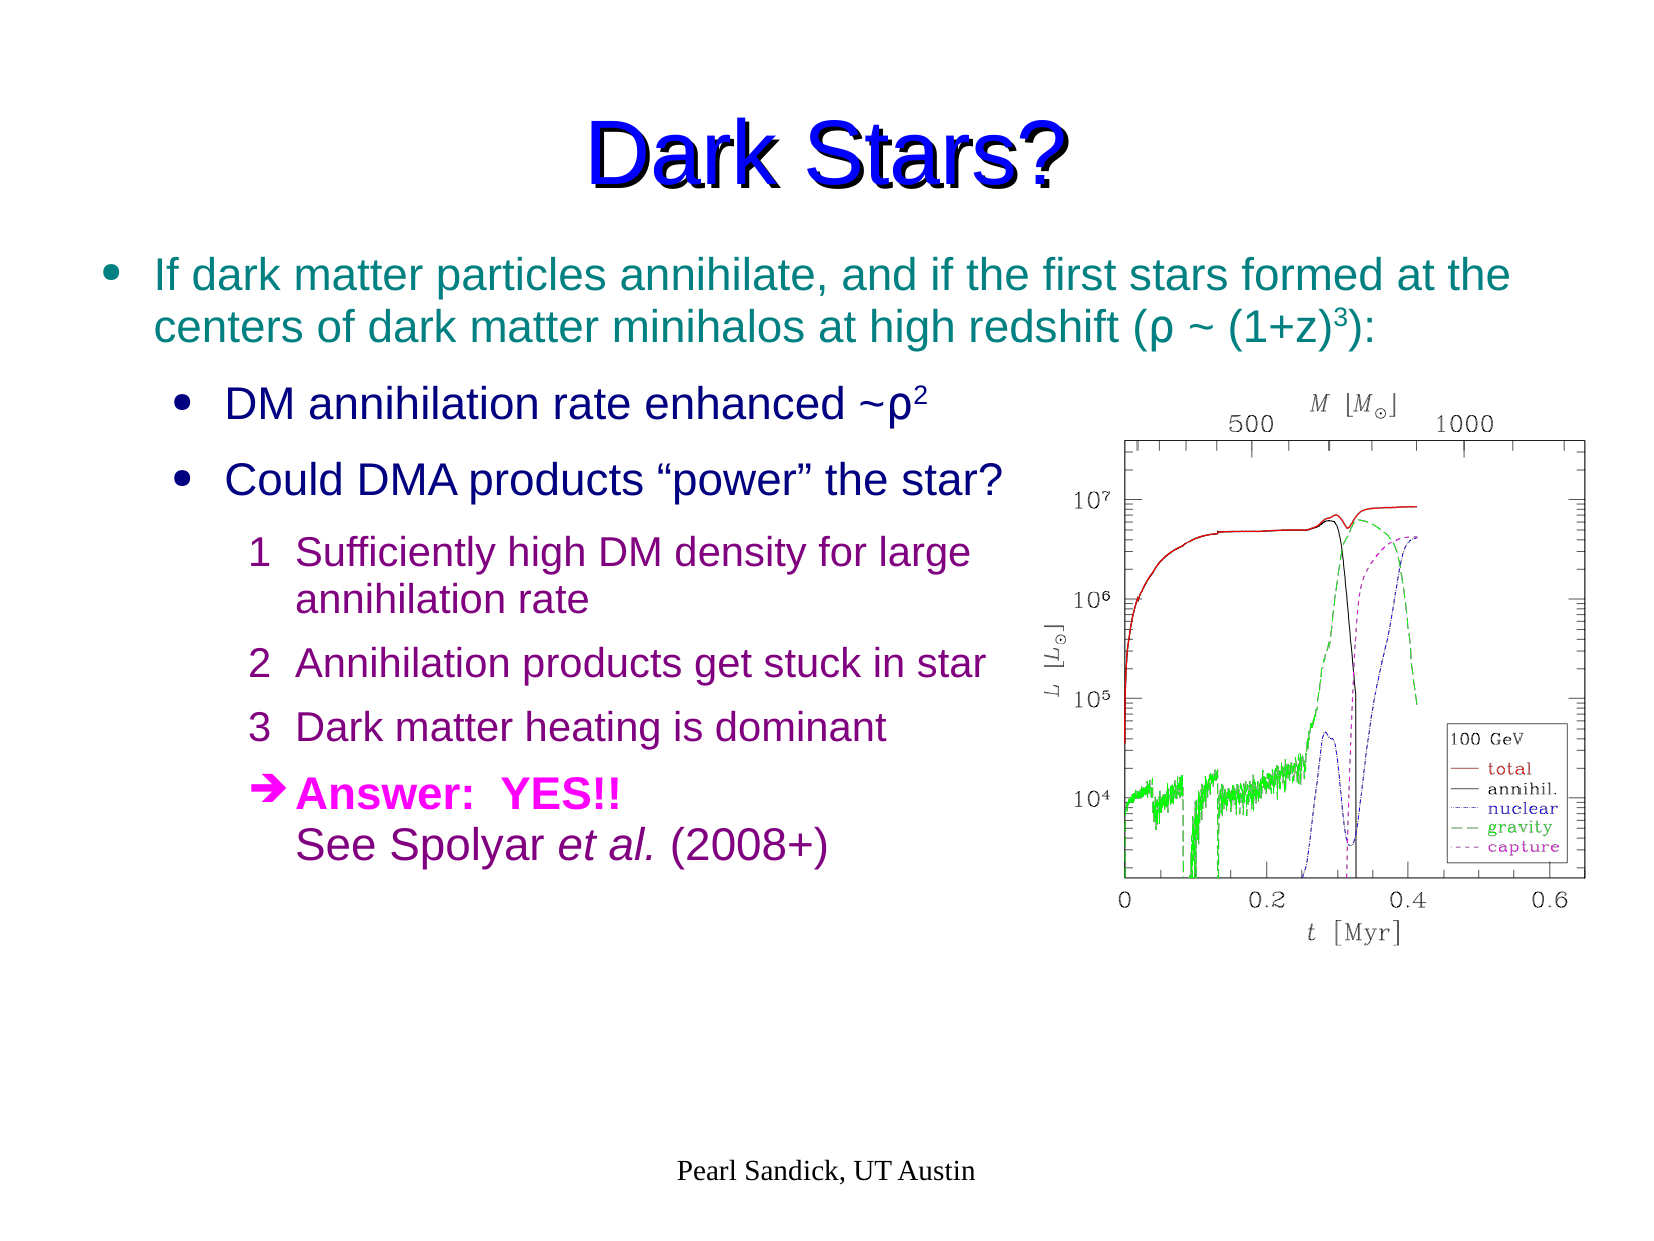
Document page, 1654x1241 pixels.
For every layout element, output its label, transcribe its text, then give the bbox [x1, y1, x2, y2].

list If dark matter particles annihilate, and if the first stars formed at the centers of dark matter minihalos at high redshift (ρ ~ (1+z)3): DM annihilation rate enhanced ~ρ2 Could DMA products “power” the star? Sufficiently high DM density for large annihilation rate Annihilation products get stuck in star Dark matter heating is dominant Answer: YES!! See Spolyar et al. (2008+) [82, 248, 1571, 962]
title Dark Stars? [82, 49, 1571, 248]
picture [1044, 393, 1615, 946]
